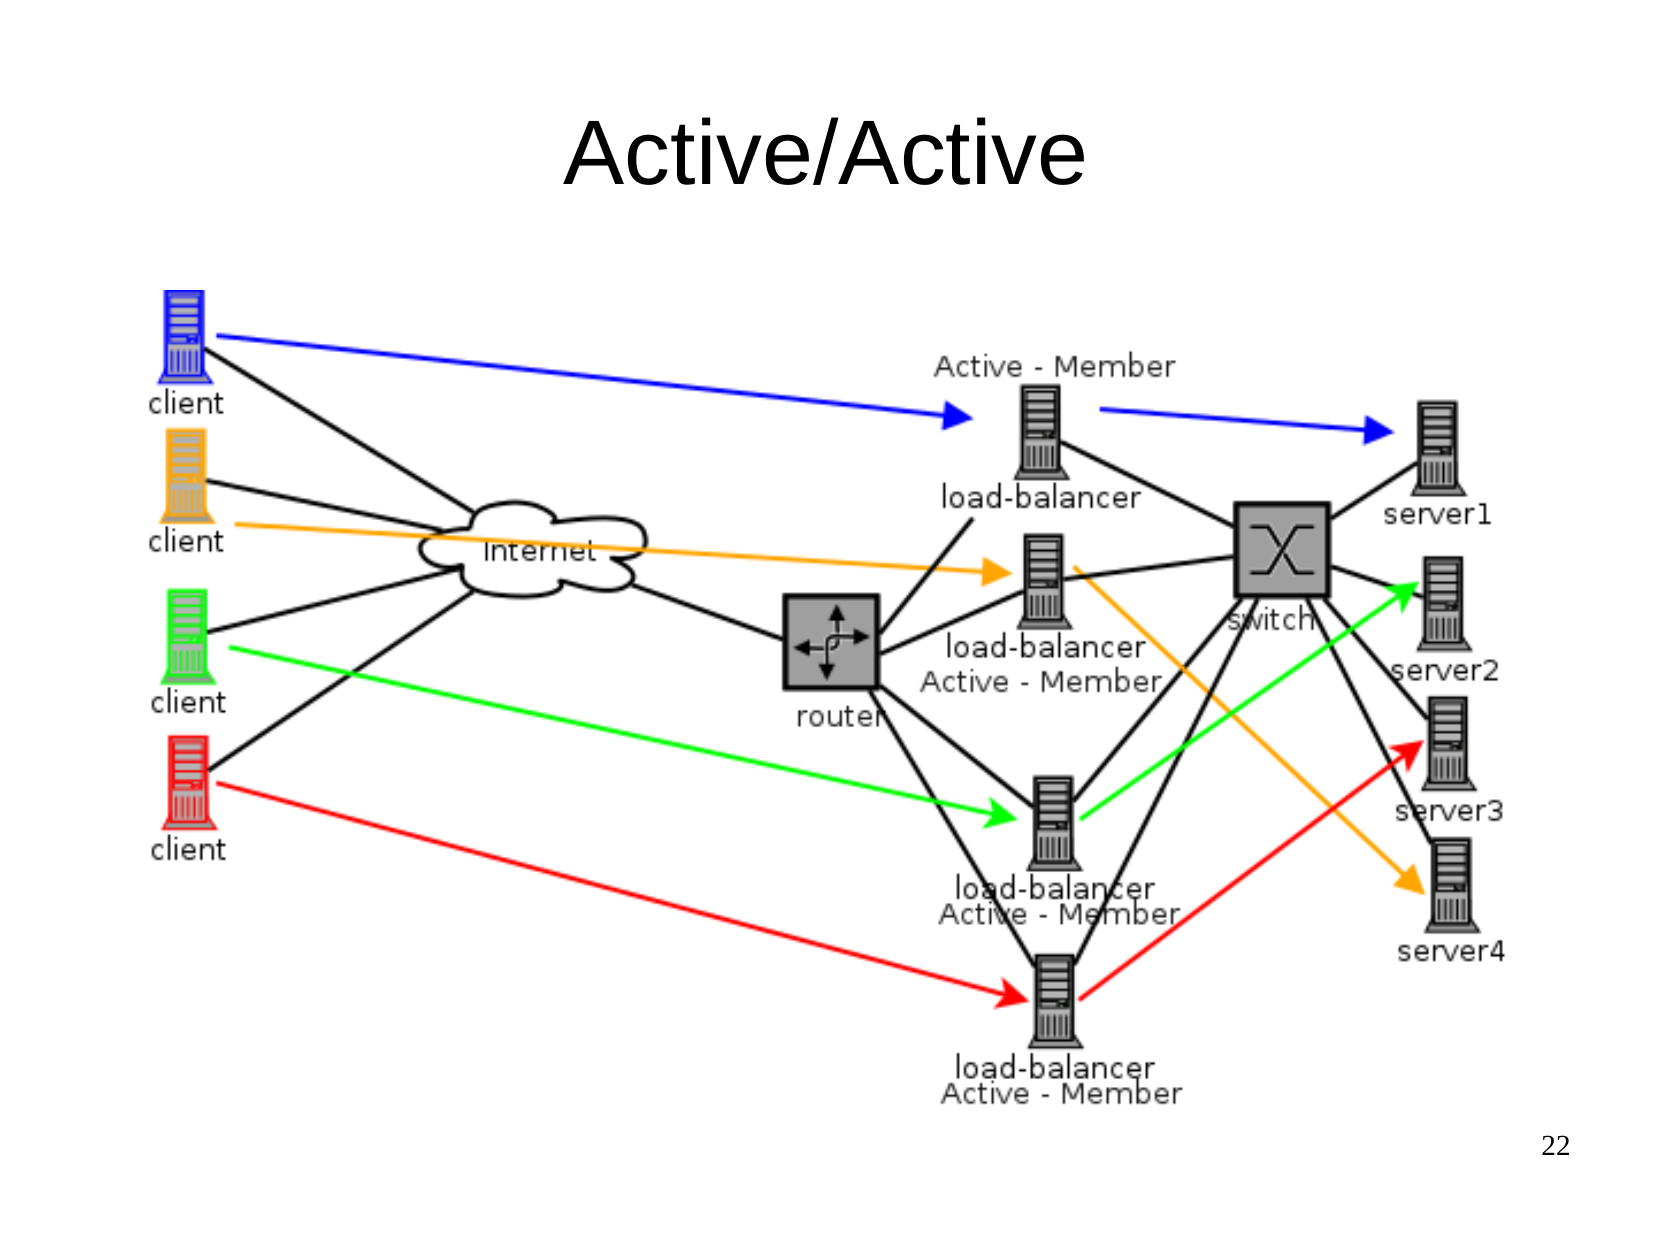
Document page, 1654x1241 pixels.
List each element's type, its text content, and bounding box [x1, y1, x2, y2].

title Active/Active [82, 49, 1571, 257]
picture [141, 290, 1512, 1109]
